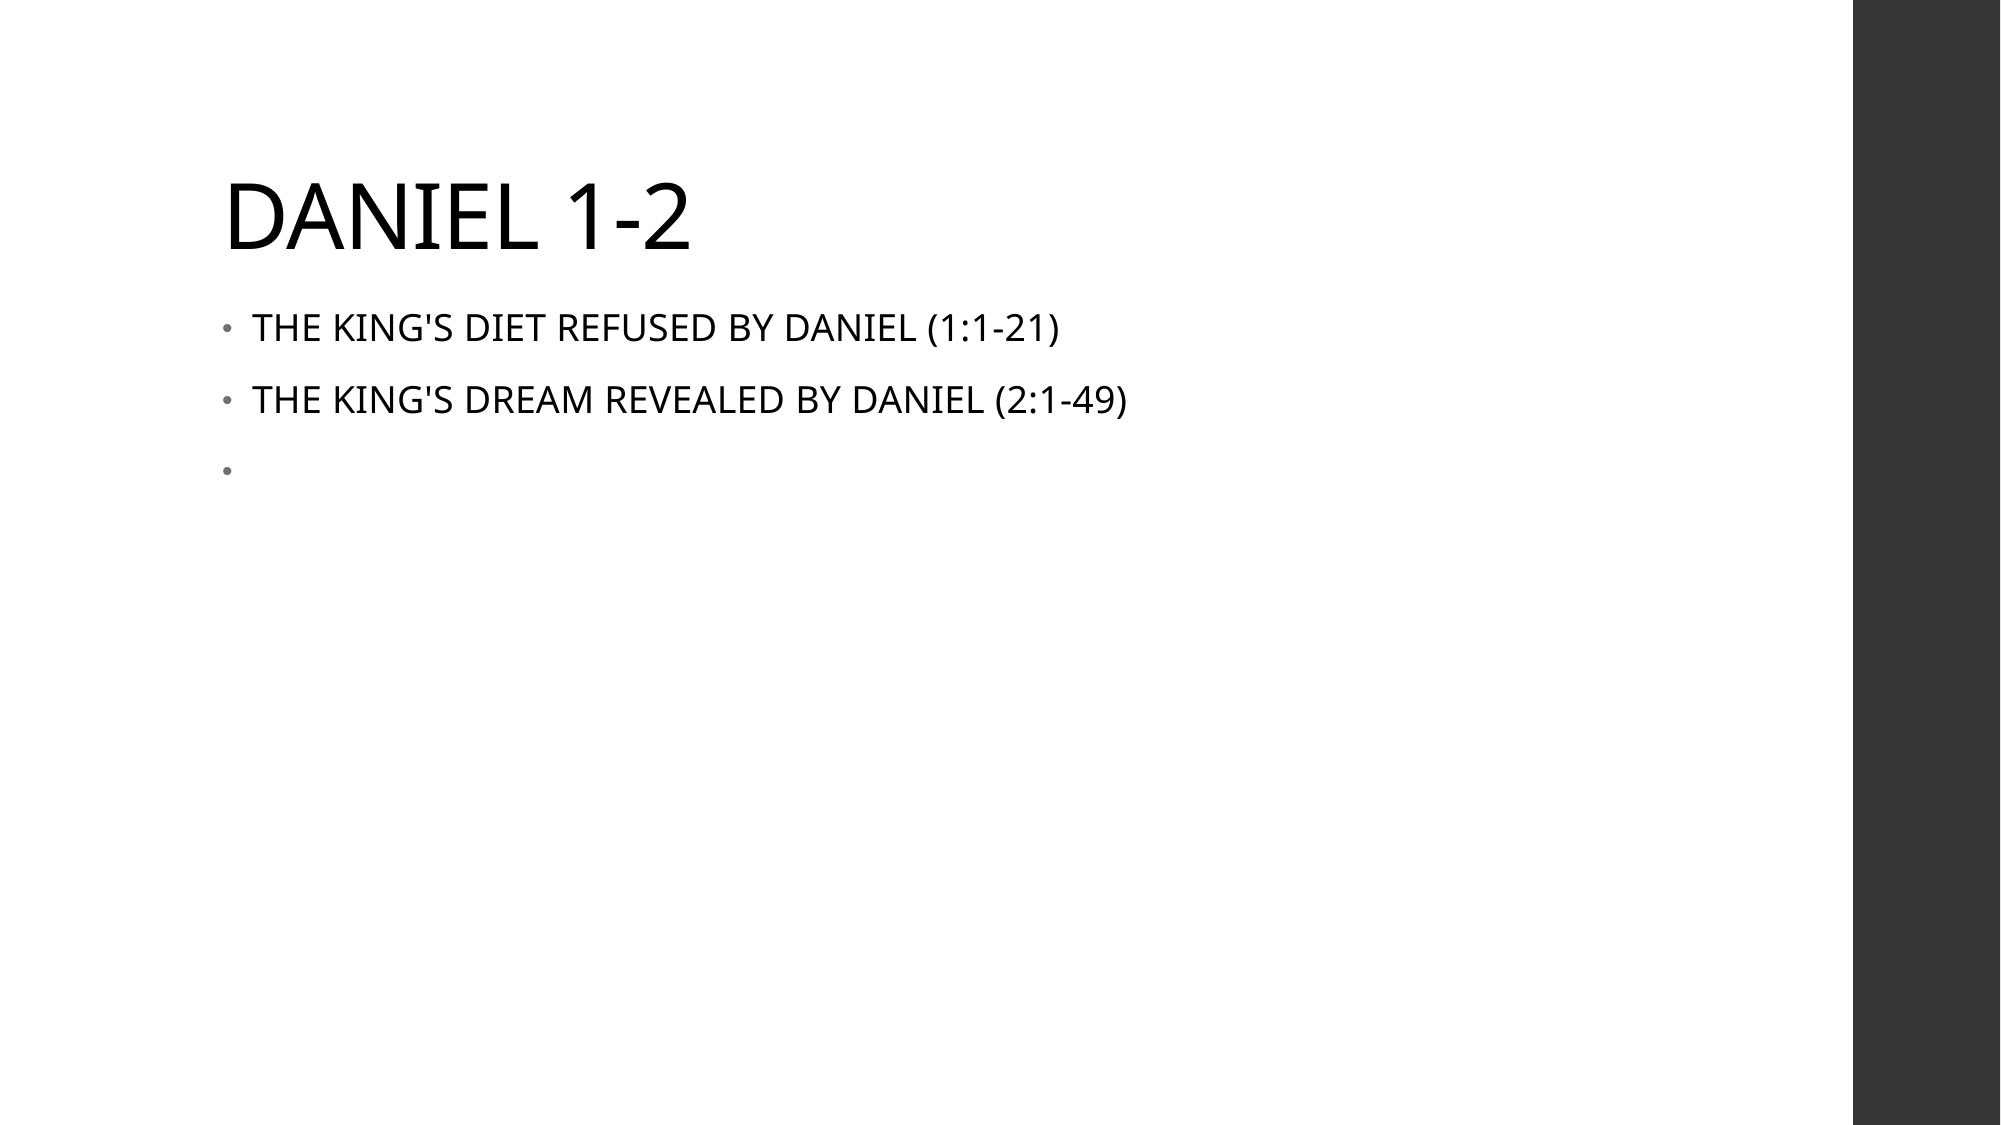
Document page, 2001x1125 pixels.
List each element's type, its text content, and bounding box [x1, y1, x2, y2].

list THE KING'S DIET REFUSED BY DANIEL (1:1-21) THE KING'S DREAM REVEALED BY DANIEL (2:1-49) [206, 299, 1617, 1014]
title DANIEL 1-2 [206, 60, 1797, 278]
